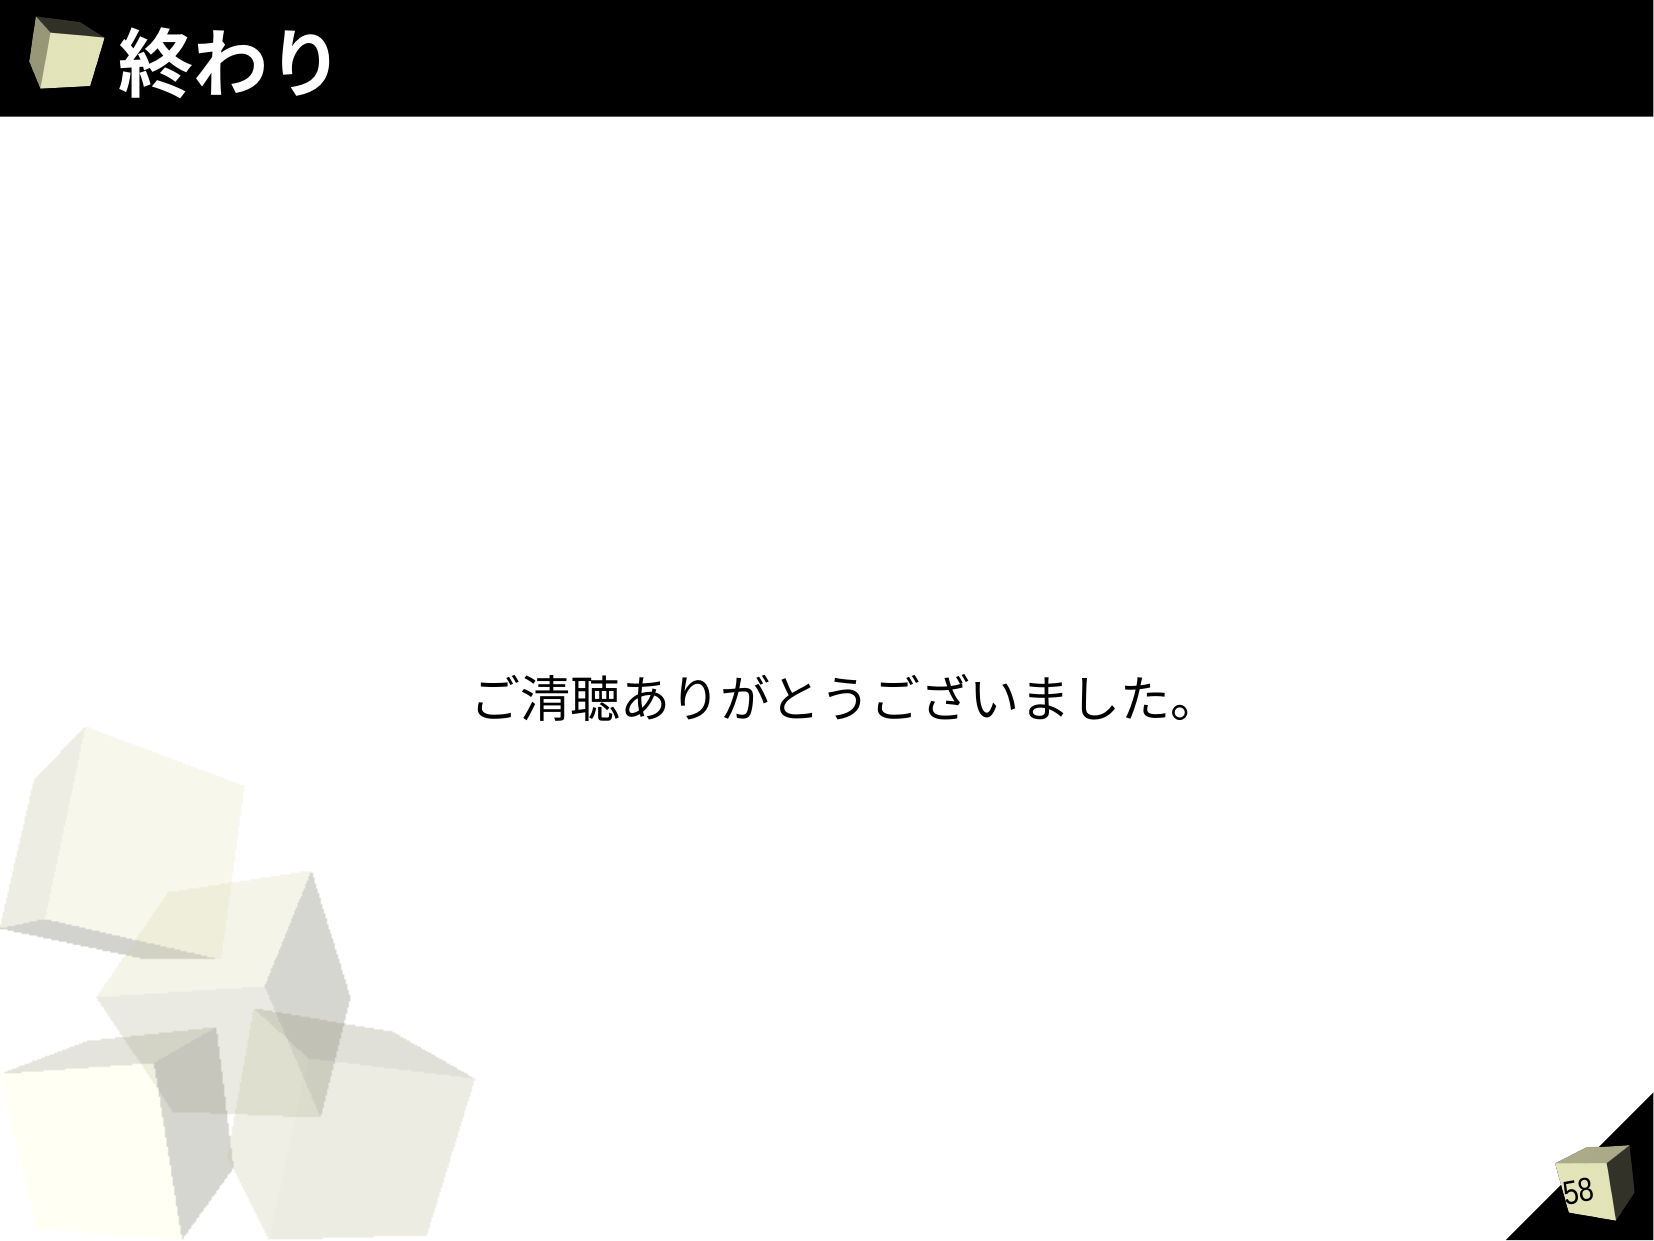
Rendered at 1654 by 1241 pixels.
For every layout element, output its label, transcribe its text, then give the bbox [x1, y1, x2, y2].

picture [0, 726, 477, 1241]
subtitle ご清聴ありがとうございました。 [44, 184, 1611, 1207]
title 終わり [118, 7, 1595, 111]
